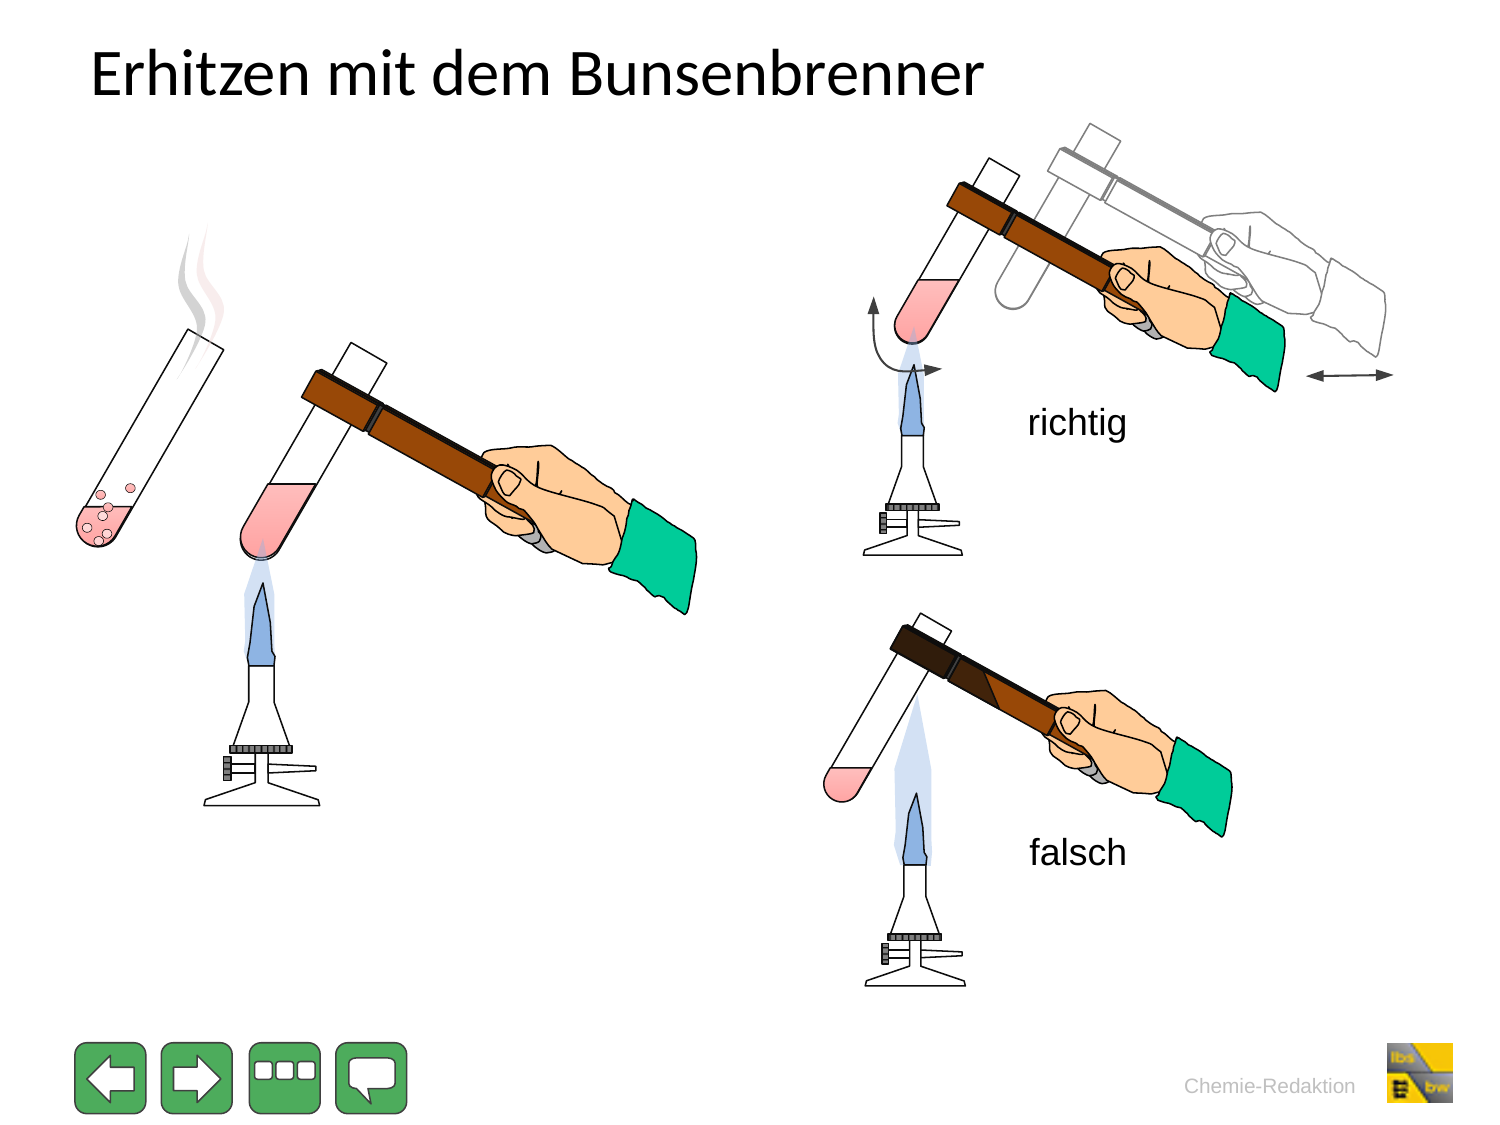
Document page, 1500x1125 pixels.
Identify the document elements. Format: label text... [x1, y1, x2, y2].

text_box [195, 222, 224, 369]
text_box [823, 767, 872, 802]
text_box [76, 502, 132, 547]
picture [1387, 1043, 1453, 1103]
text_box [125, 483, 136, 493]
text_box [95, 490, 106, 500]
text_box falsch [1014, 824, 1208, 886]
text_box richtig [1012, 393, 1205, 456]
title Erhitzen mit dem Bunsenbrenner [75, 20, 1426, 110]
text_box [865, 694, 966, 986]
text_box [203, 484, 320, 806]
text_box [301, 369, 631, 565]
text_box [946, 123, 1386, 358]
text_box [176, 233, 206, 380]
text_box [890, 624, 1175, 794]
text_box [894, 279, 959, 370]
text_box [863, 372, 963, 556]
